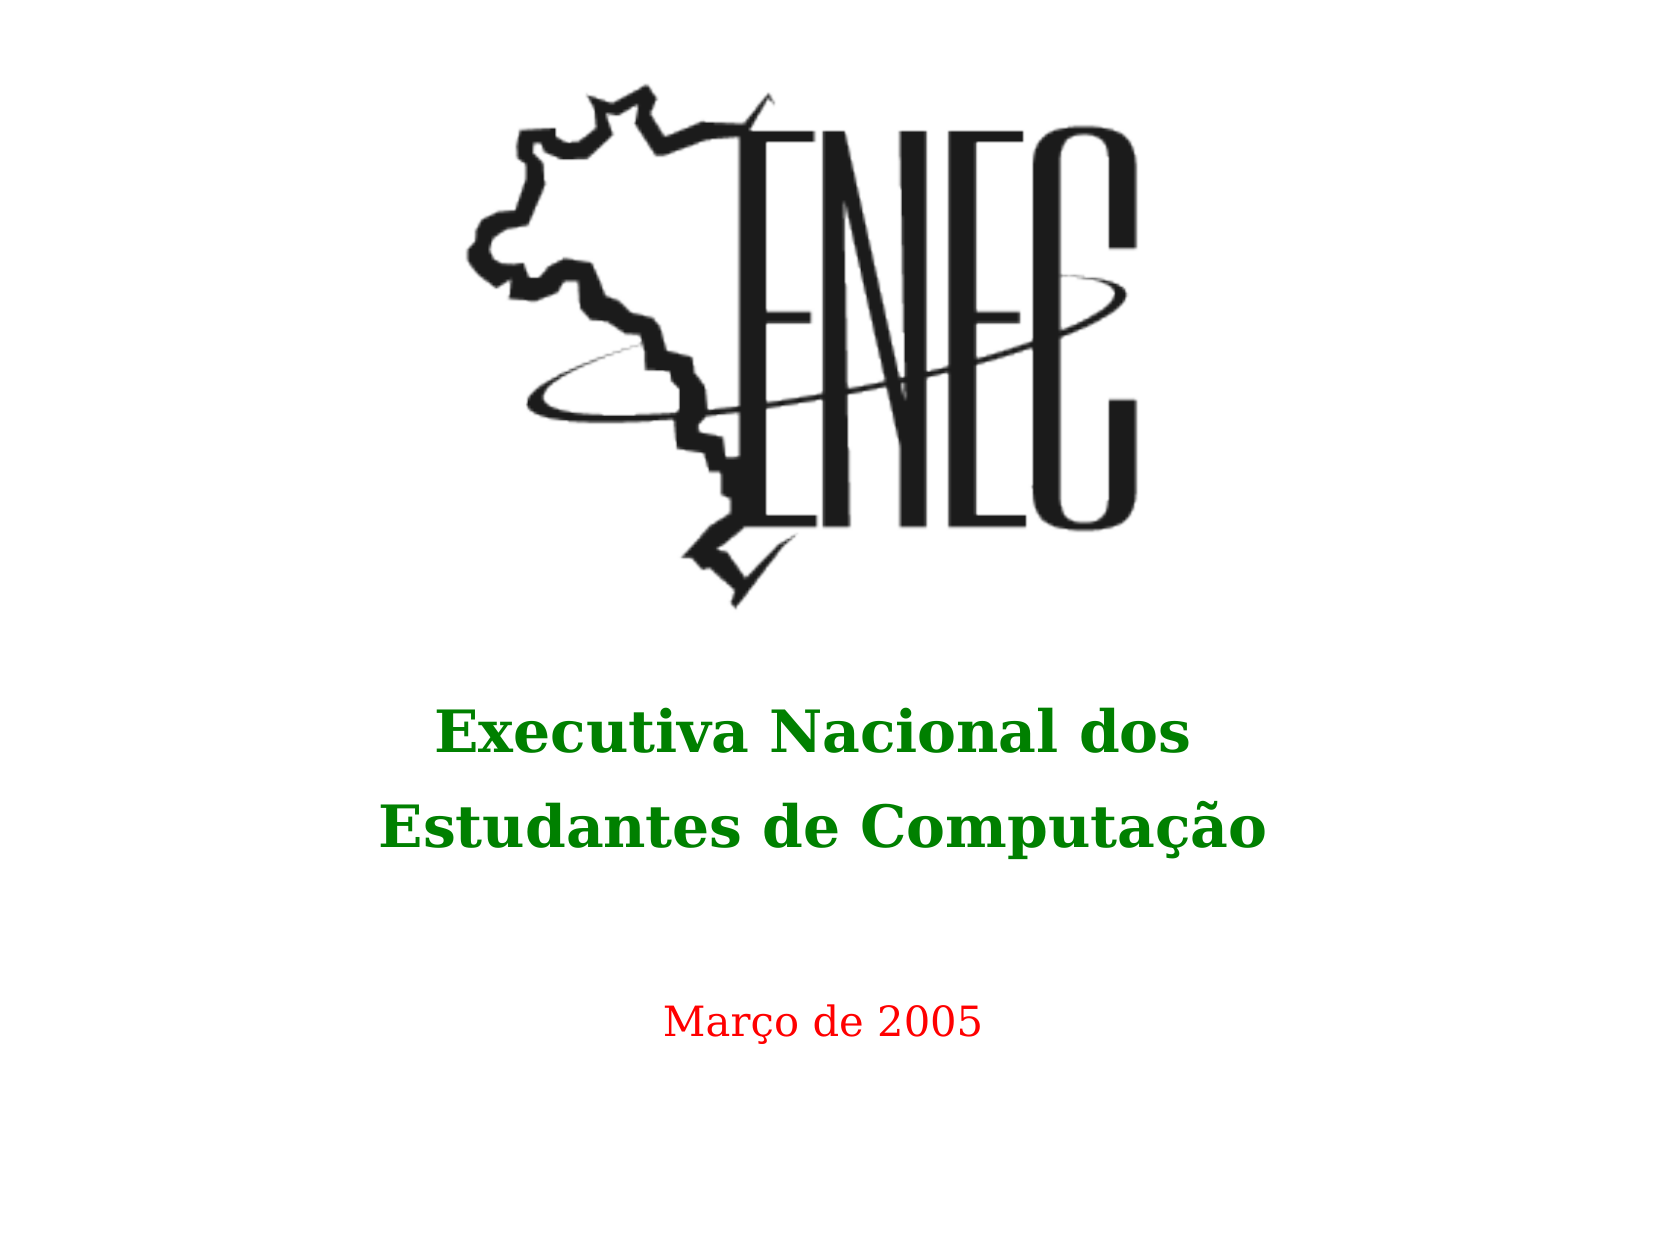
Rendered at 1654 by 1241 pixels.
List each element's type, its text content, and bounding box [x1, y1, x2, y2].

text_box Executiva Nacional dos Estudantes de Computação Março de 2005 [170, 594, 1477, 1091]
picture [452, 70, 1159, 594]
